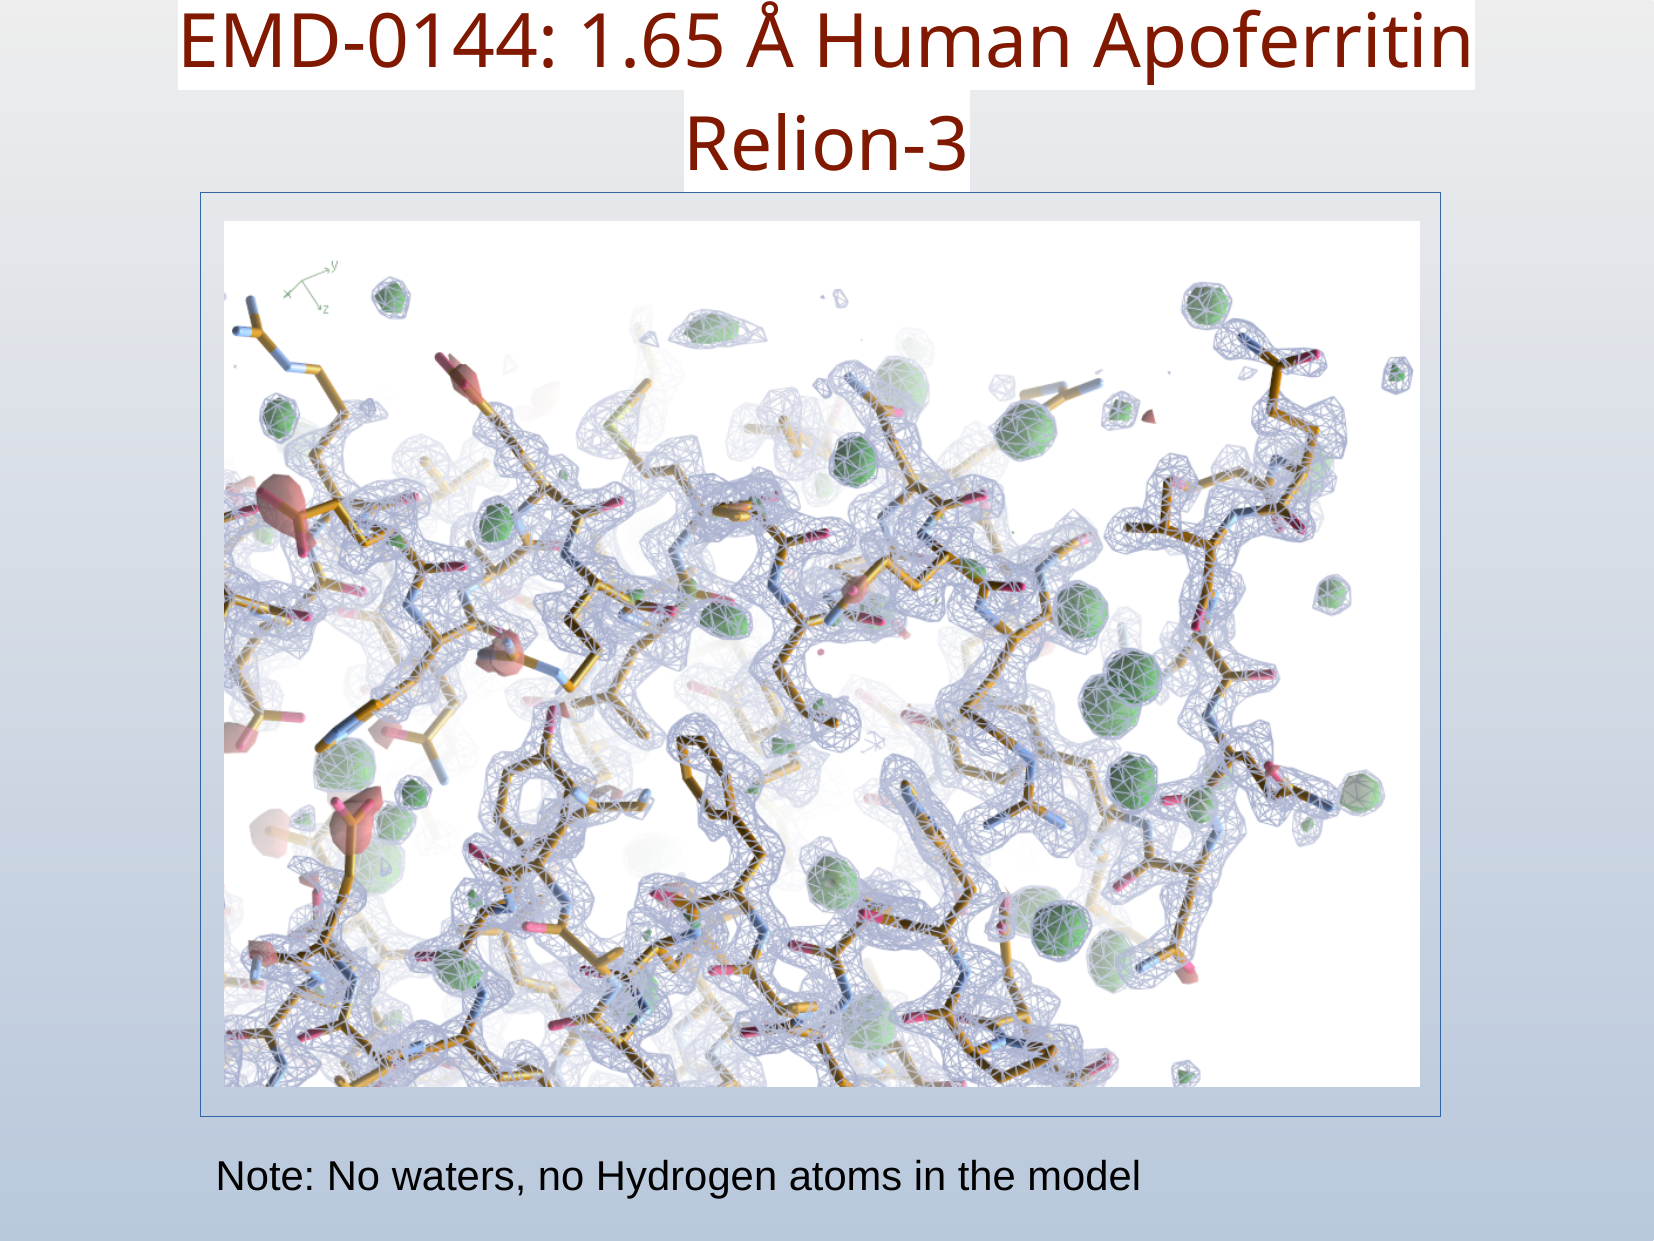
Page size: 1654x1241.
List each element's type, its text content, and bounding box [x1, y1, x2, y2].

title EMD-0144: 1.65 Å Human Apoferritin Relion-3 [82, 2, 1571, 178]
text_box Note: No waters, no Hydrogen atoms in the model [200, 1145, 1182, 1207]
picture [224, 221, 1420, 1087]
